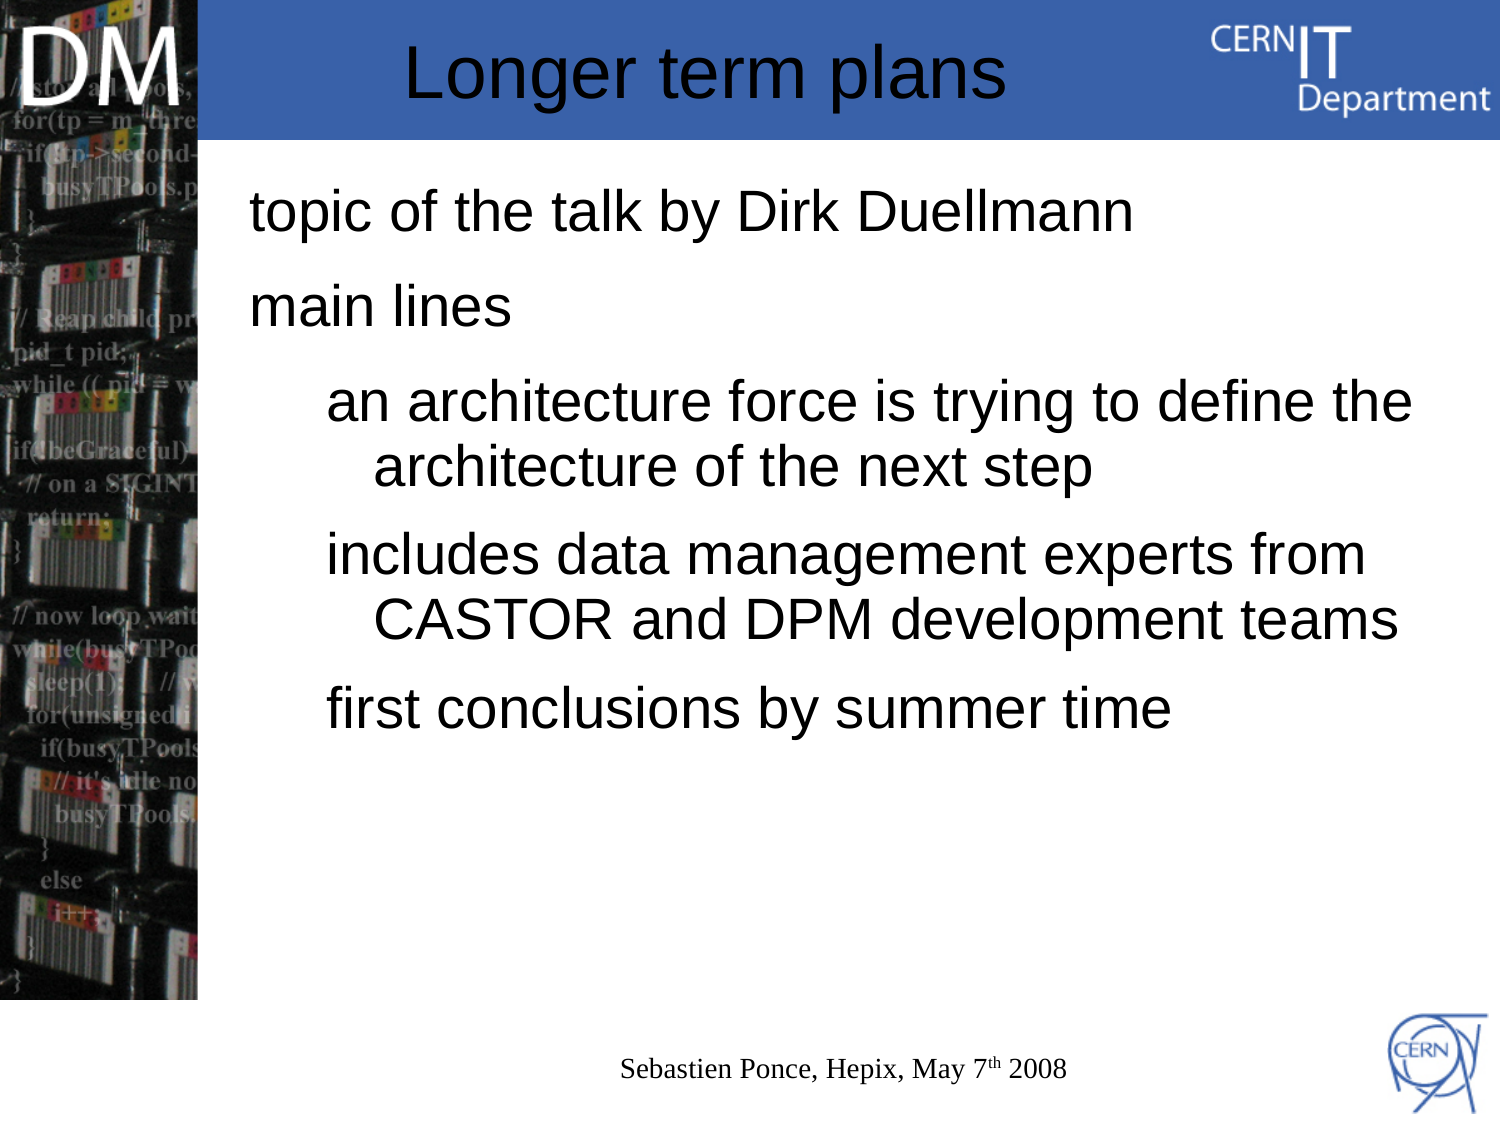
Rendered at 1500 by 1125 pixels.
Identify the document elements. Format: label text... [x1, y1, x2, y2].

title Longer term plans [212, 0, 1201, 138]
picture [198, 0, 1500, 140]
picture [1387, 1012, 1489, 1114]
list topic of the talk by Dirk Duellmann main lines an architecture force is trying to define the architecture of the next step includes data management experts from CASTOR and DPM development teams first conclusions by summer time [217, 164, 1463, 903]
